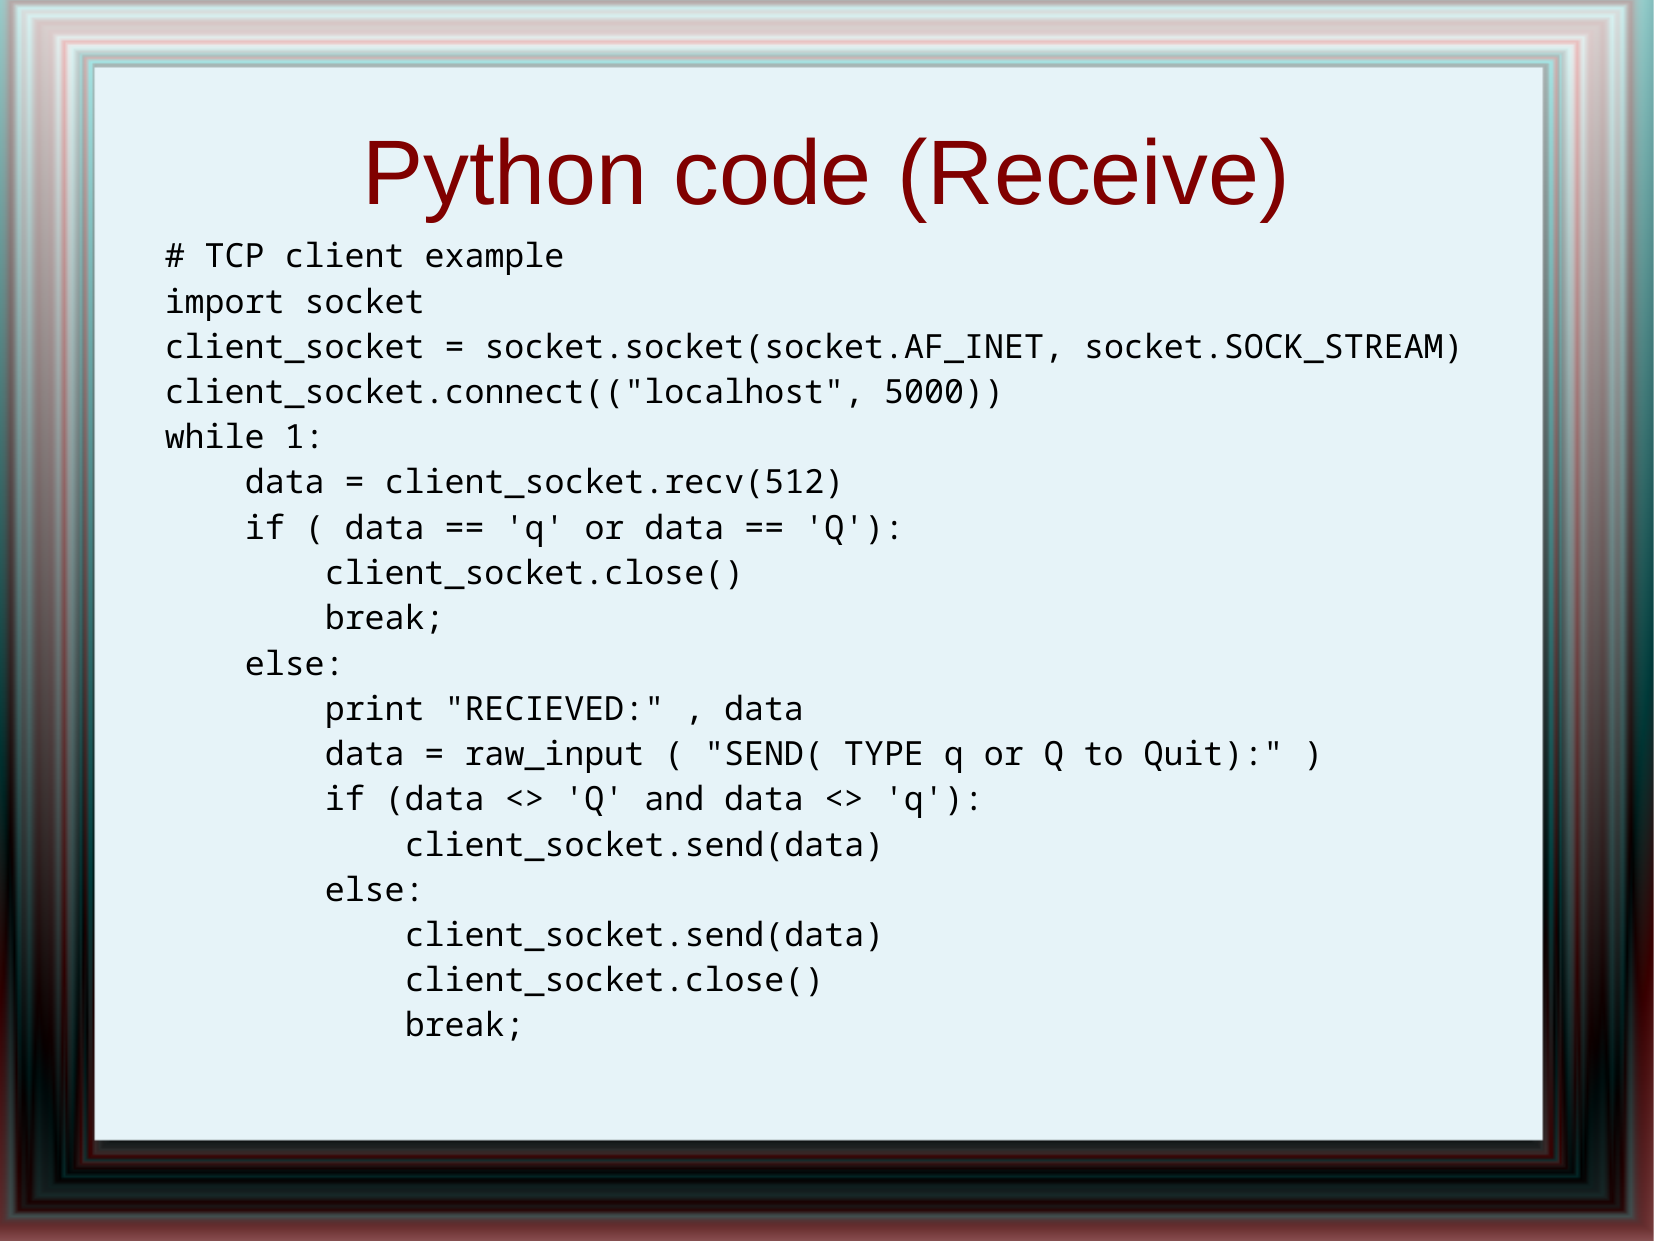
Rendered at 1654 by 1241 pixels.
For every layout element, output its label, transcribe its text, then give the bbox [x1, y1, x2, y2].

text_box # TCP client example import socket client_socket = socket.socket(socket.AF_INET, socket.SOCK_STREAM) client_socket.connect(("localhost", 5000)) while 1: data = client_socket.recv(512) if ( data == 'q' or data == 'Q'): client_socket.close() break; else: print "RECIEVED:" , data data = raw_input ( "SEND( TYPE q or Q to Quit):" ) if (data <> 'Q' and data <> 'q'): client_socket.send(data) else: client_socket.send(data) client_socket.close() break; [150, 225, 1501, 1126]
picture [0, 0, 1654, 1241]
title Python code (Receive) [118, 95, 1536, 250]
